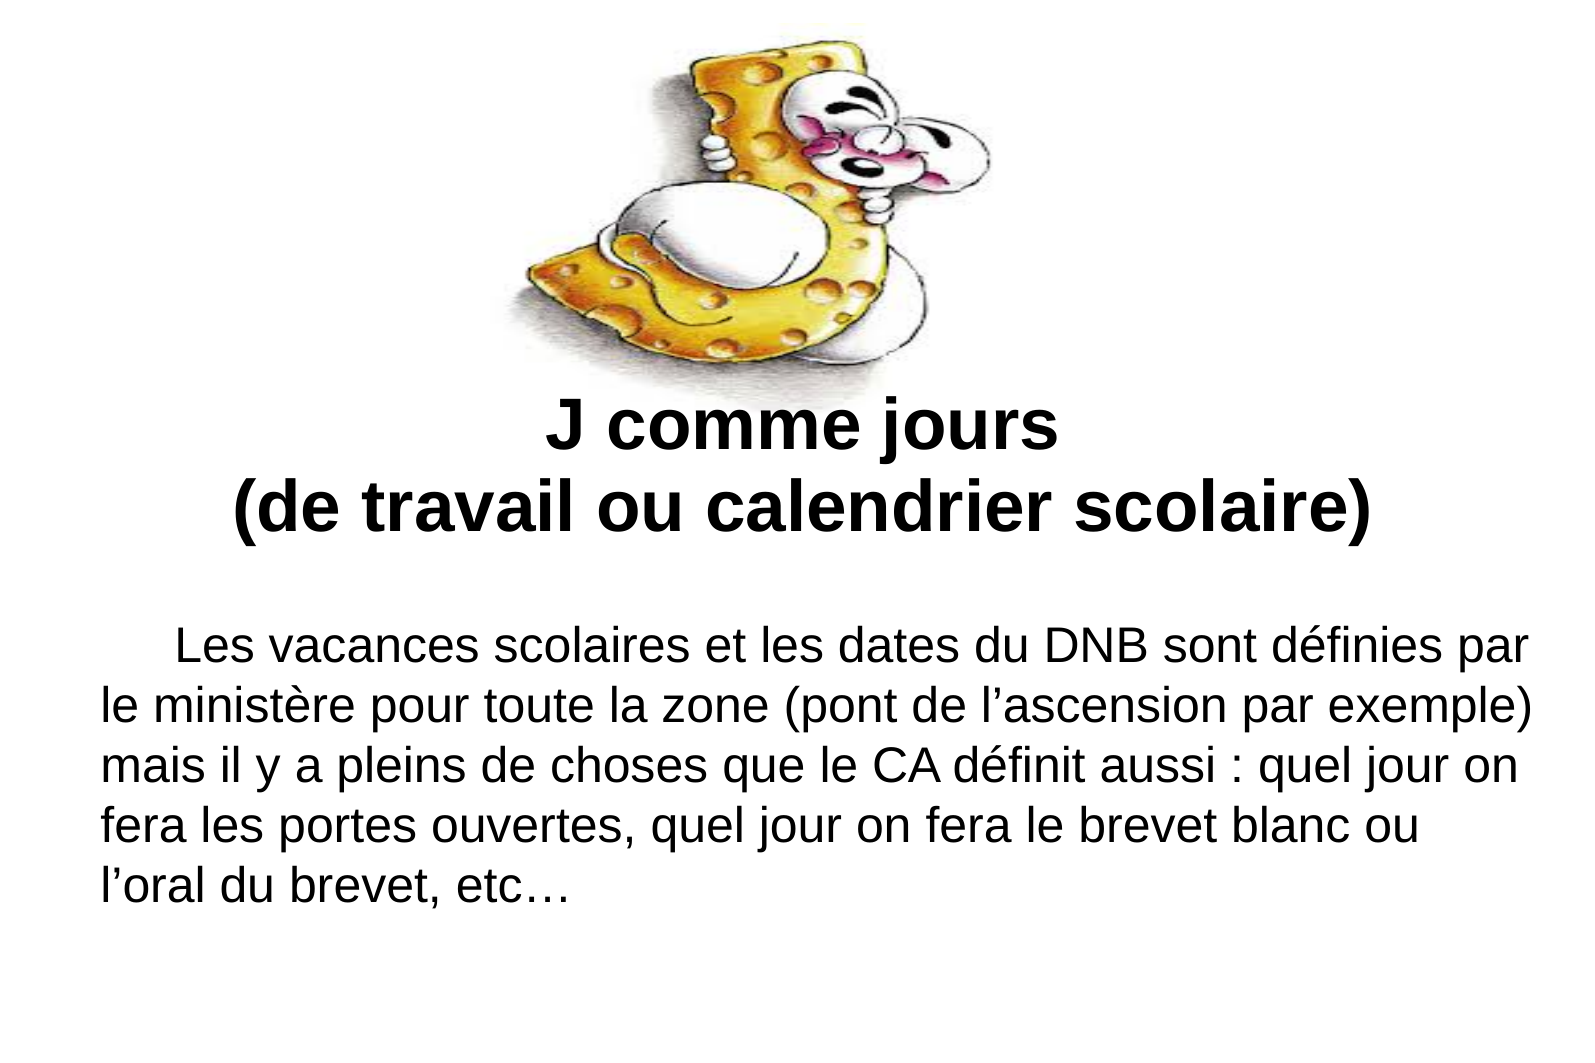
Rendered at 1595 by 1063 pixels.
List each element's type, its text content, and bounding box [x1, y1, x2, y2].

picture [484, 23, 1017, 354]
subtitle Les vacances scolaires et les dates du DNB sont définies par le ministère pour toute la zone (pont de l’ascension par exemple) mais il y a pleins de choses que le CA définit aussi : quel jour on fera les portes ouvertes, quel jour on fera le brevet blanc ou l’oral du brevet, etc… [100, 612, 1536, 957]
text_box J comme jours (de travail ou calendrier scolaire) [59, 354, 1548, 577]
